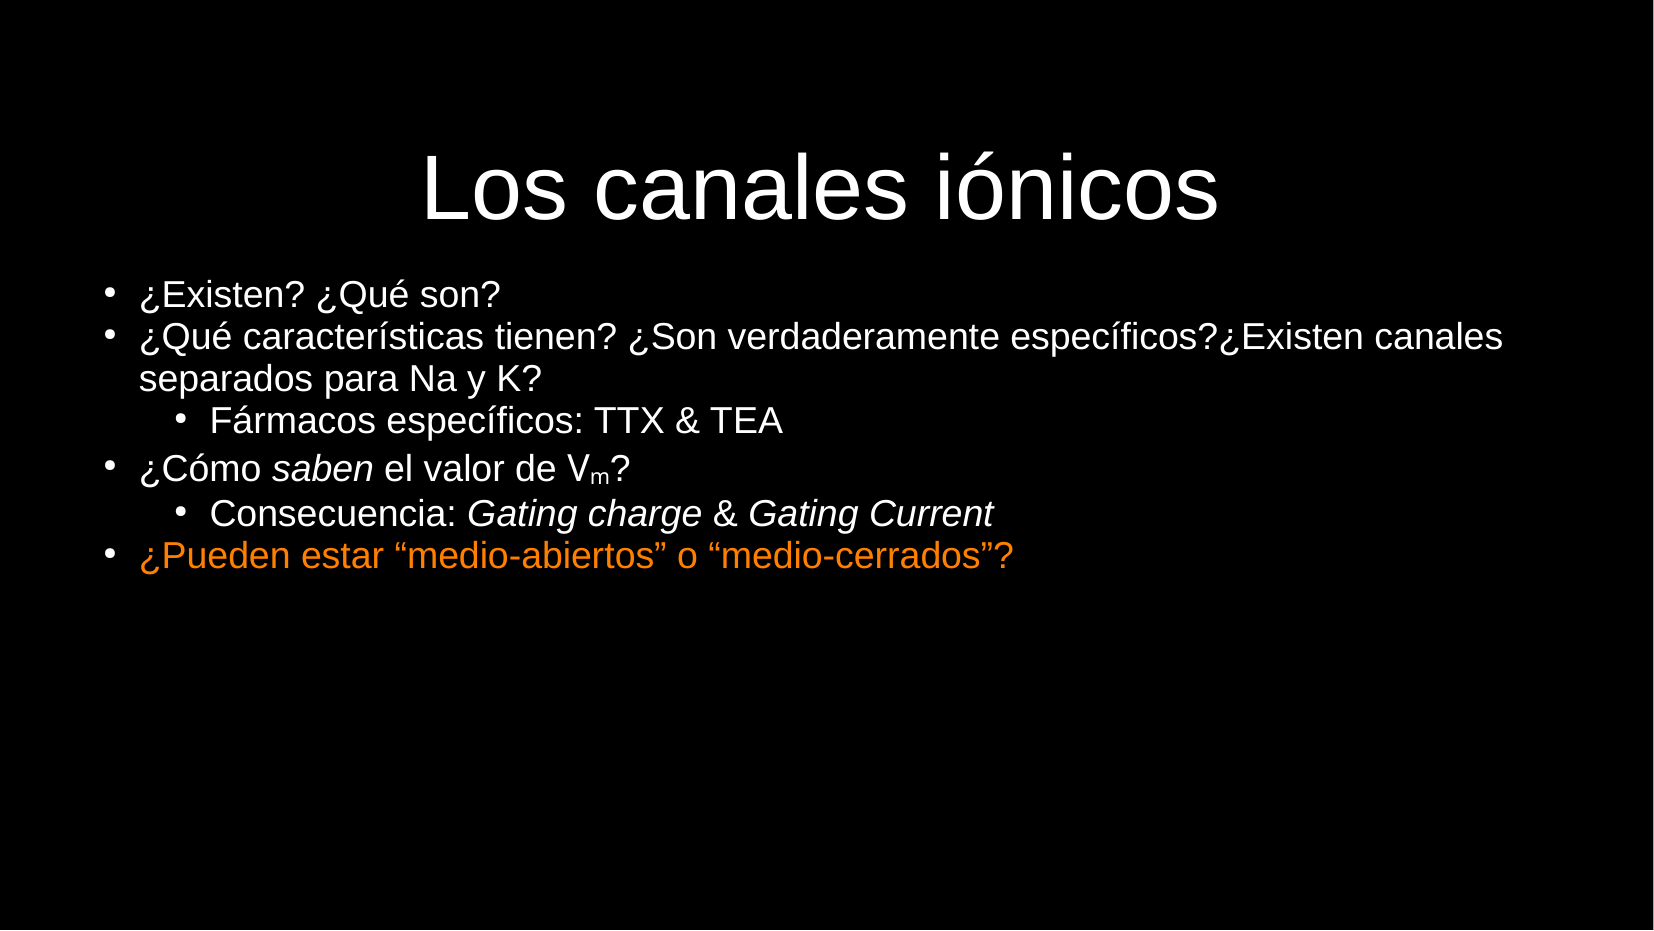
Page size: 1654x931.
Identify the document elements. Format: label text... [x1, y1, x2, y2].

title Los canales iónicos [76, 110, 1565, 266]
text_box ¿Existen? ¿Qué son? ¿Qué características tienen? ¿Son verdaderamente específicos?¿Existen canales separados para Na y K? Fármacos específicos: TTX & TEA ¿Cómo saben el valor de Vm? Consecuencia: Gating charge & Gating Current ¿Pueden estar “medio-abiertos” o “medio-cerrados”? [88, 265, 1565, 624]
